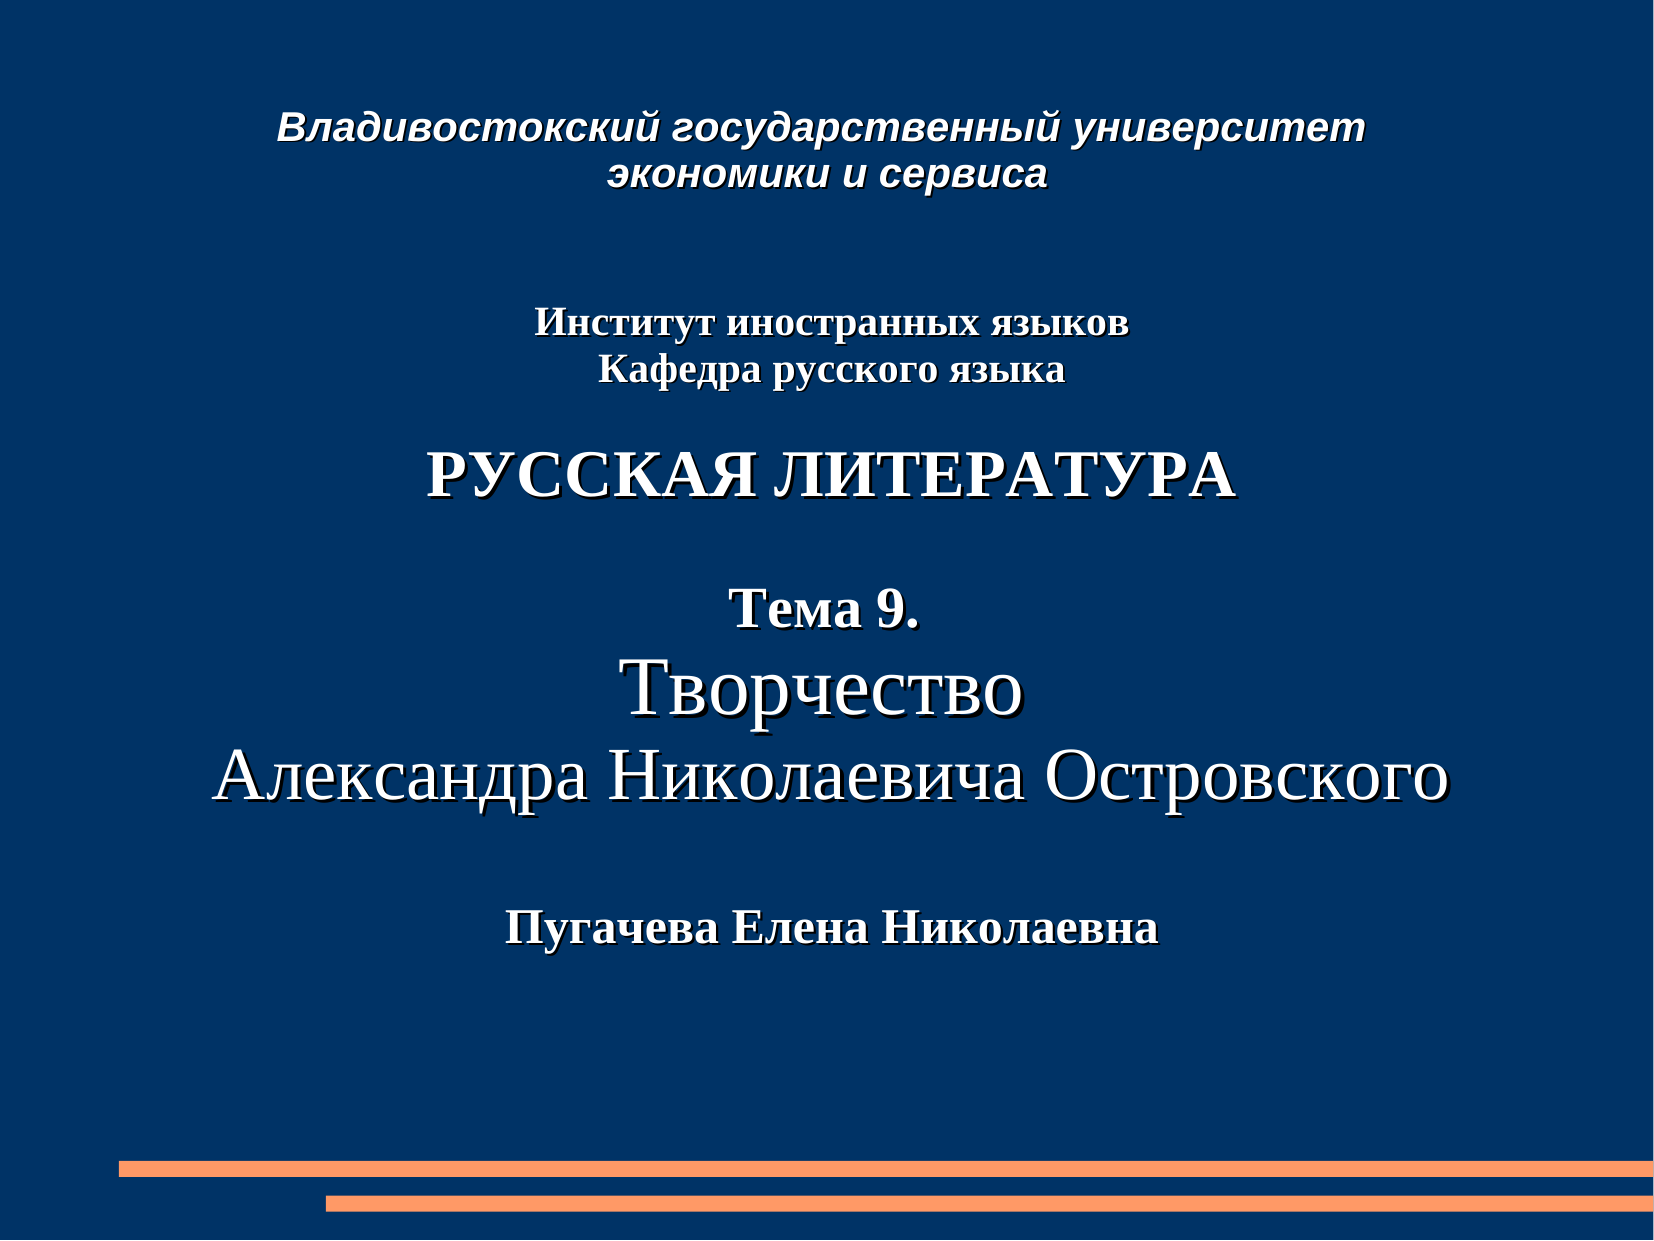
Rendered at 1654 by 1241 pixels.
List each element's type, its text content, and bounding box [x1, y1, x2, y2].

title Владивостокский государственный университет экономики и сервиса [121, 46, 1534, 254]
subtitle Институт иностранных языков Кафедра русского языка РУССКАЯ ЛИТЕРАТУРА Тема 9. Творчество Александра Николаевича Островского Пугачева Елена Николаевна [112, 262, 1552, 1058]
